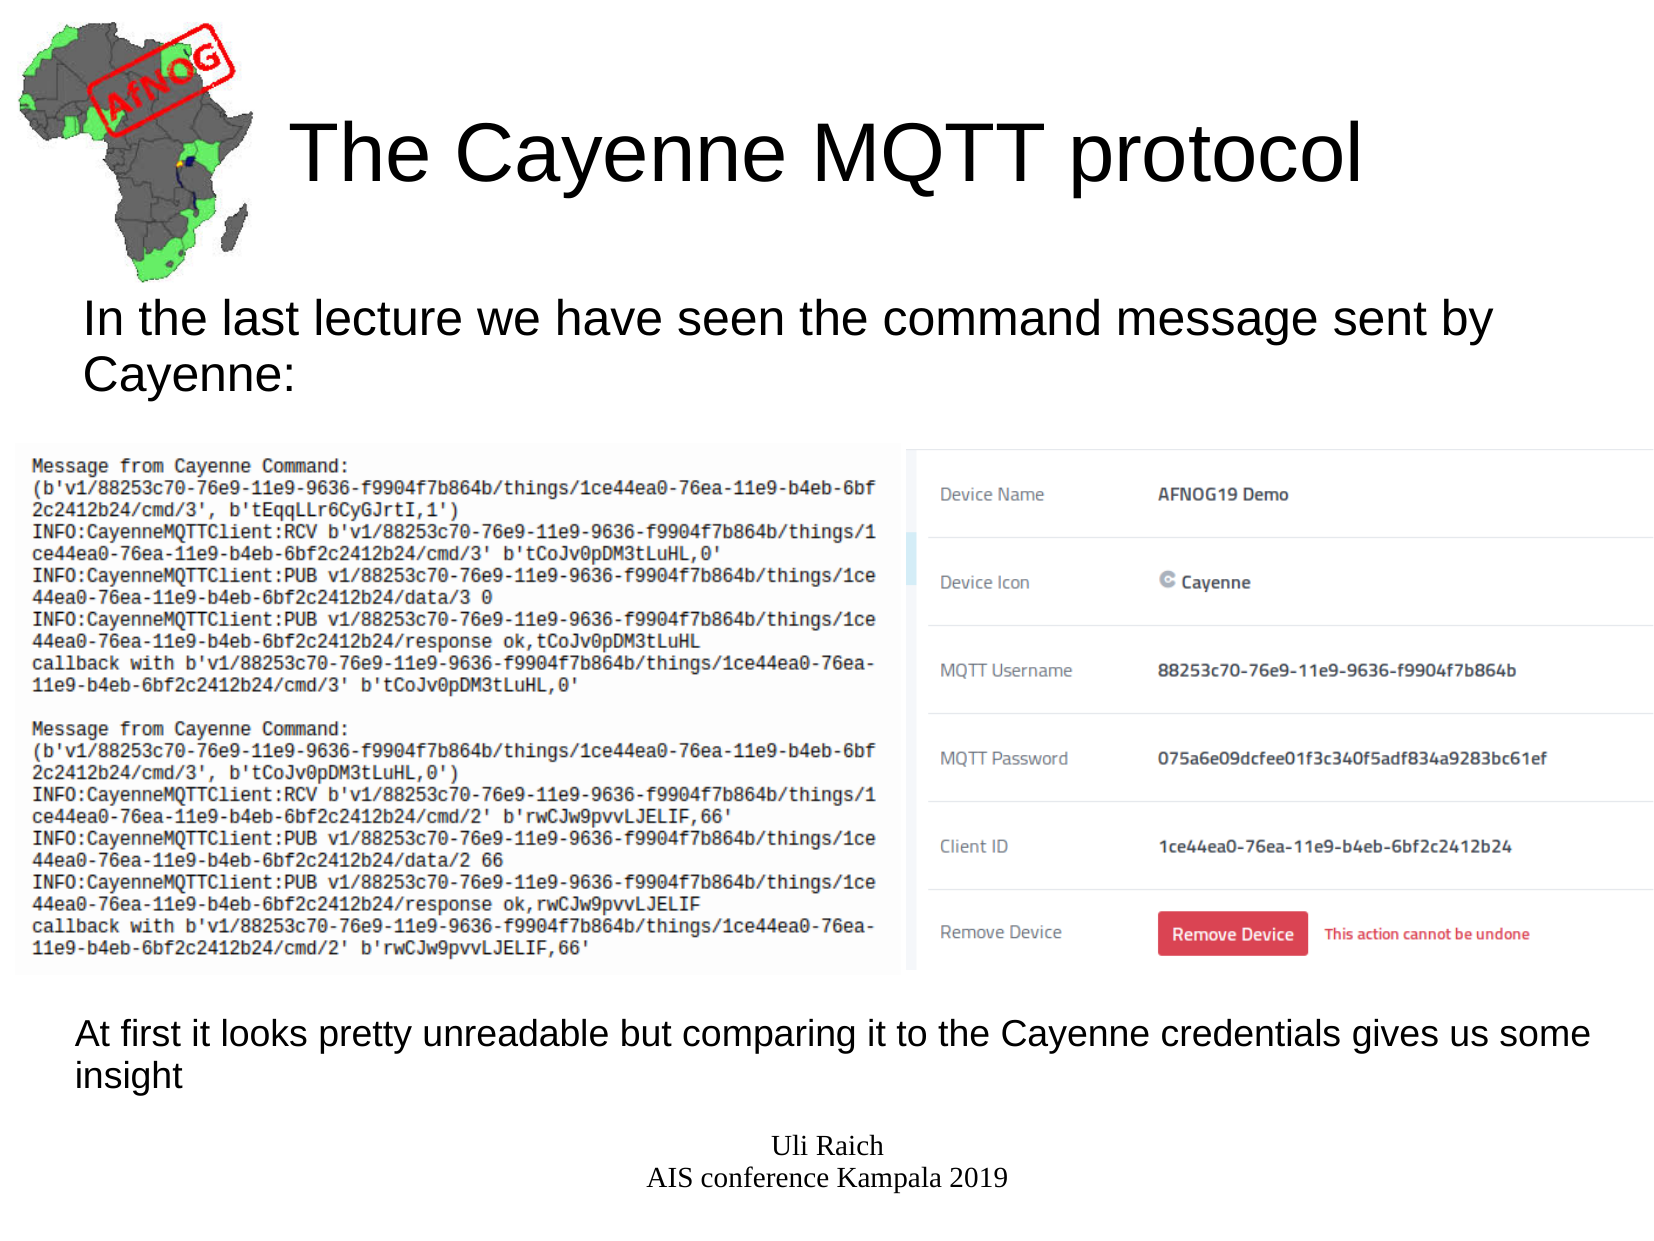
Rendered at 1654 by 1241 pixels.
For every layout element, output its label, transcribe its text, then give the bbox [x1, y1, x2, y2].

title The Cayenne MQTT protocol [82, 49, 1571, 257]
picture [9, 0, 259, 291]
list In the last lecture we have seen the command message sent by Cayenne: [82, 290, 1571, 406]
text_box At first it looks pretty unreadable but comparing it to the Cayenne credentials gives us some insight [60, 1005, 1607, 1104]
picture [15, 443, 901, 976]
picture [906, 449, 1654, 970]
